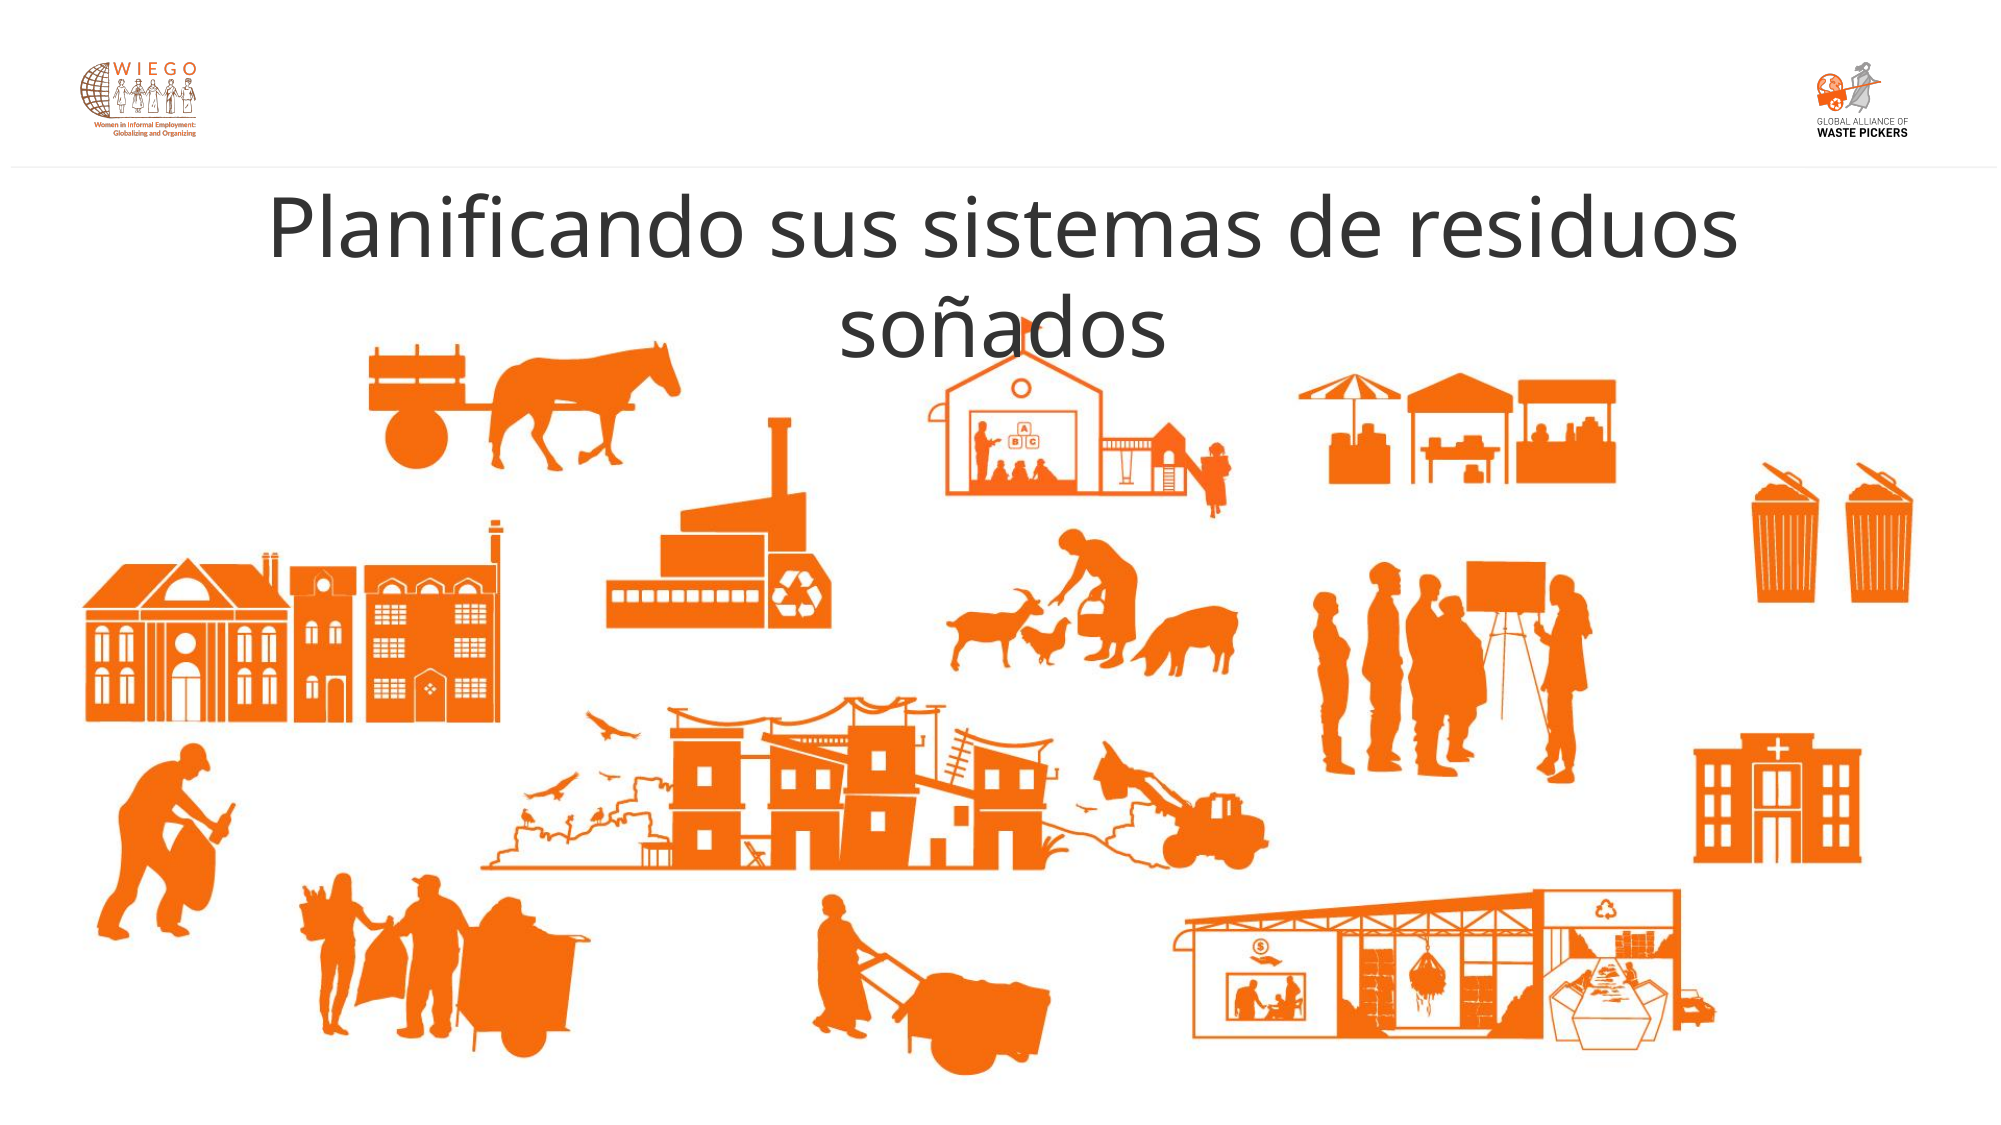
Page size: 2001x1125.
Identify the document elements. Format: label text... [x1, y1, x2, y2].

picture [0, 0, 2001, 1125]
text_box Planificando sus sistemas de residuos soñados [110, 167, 1898, 383]
